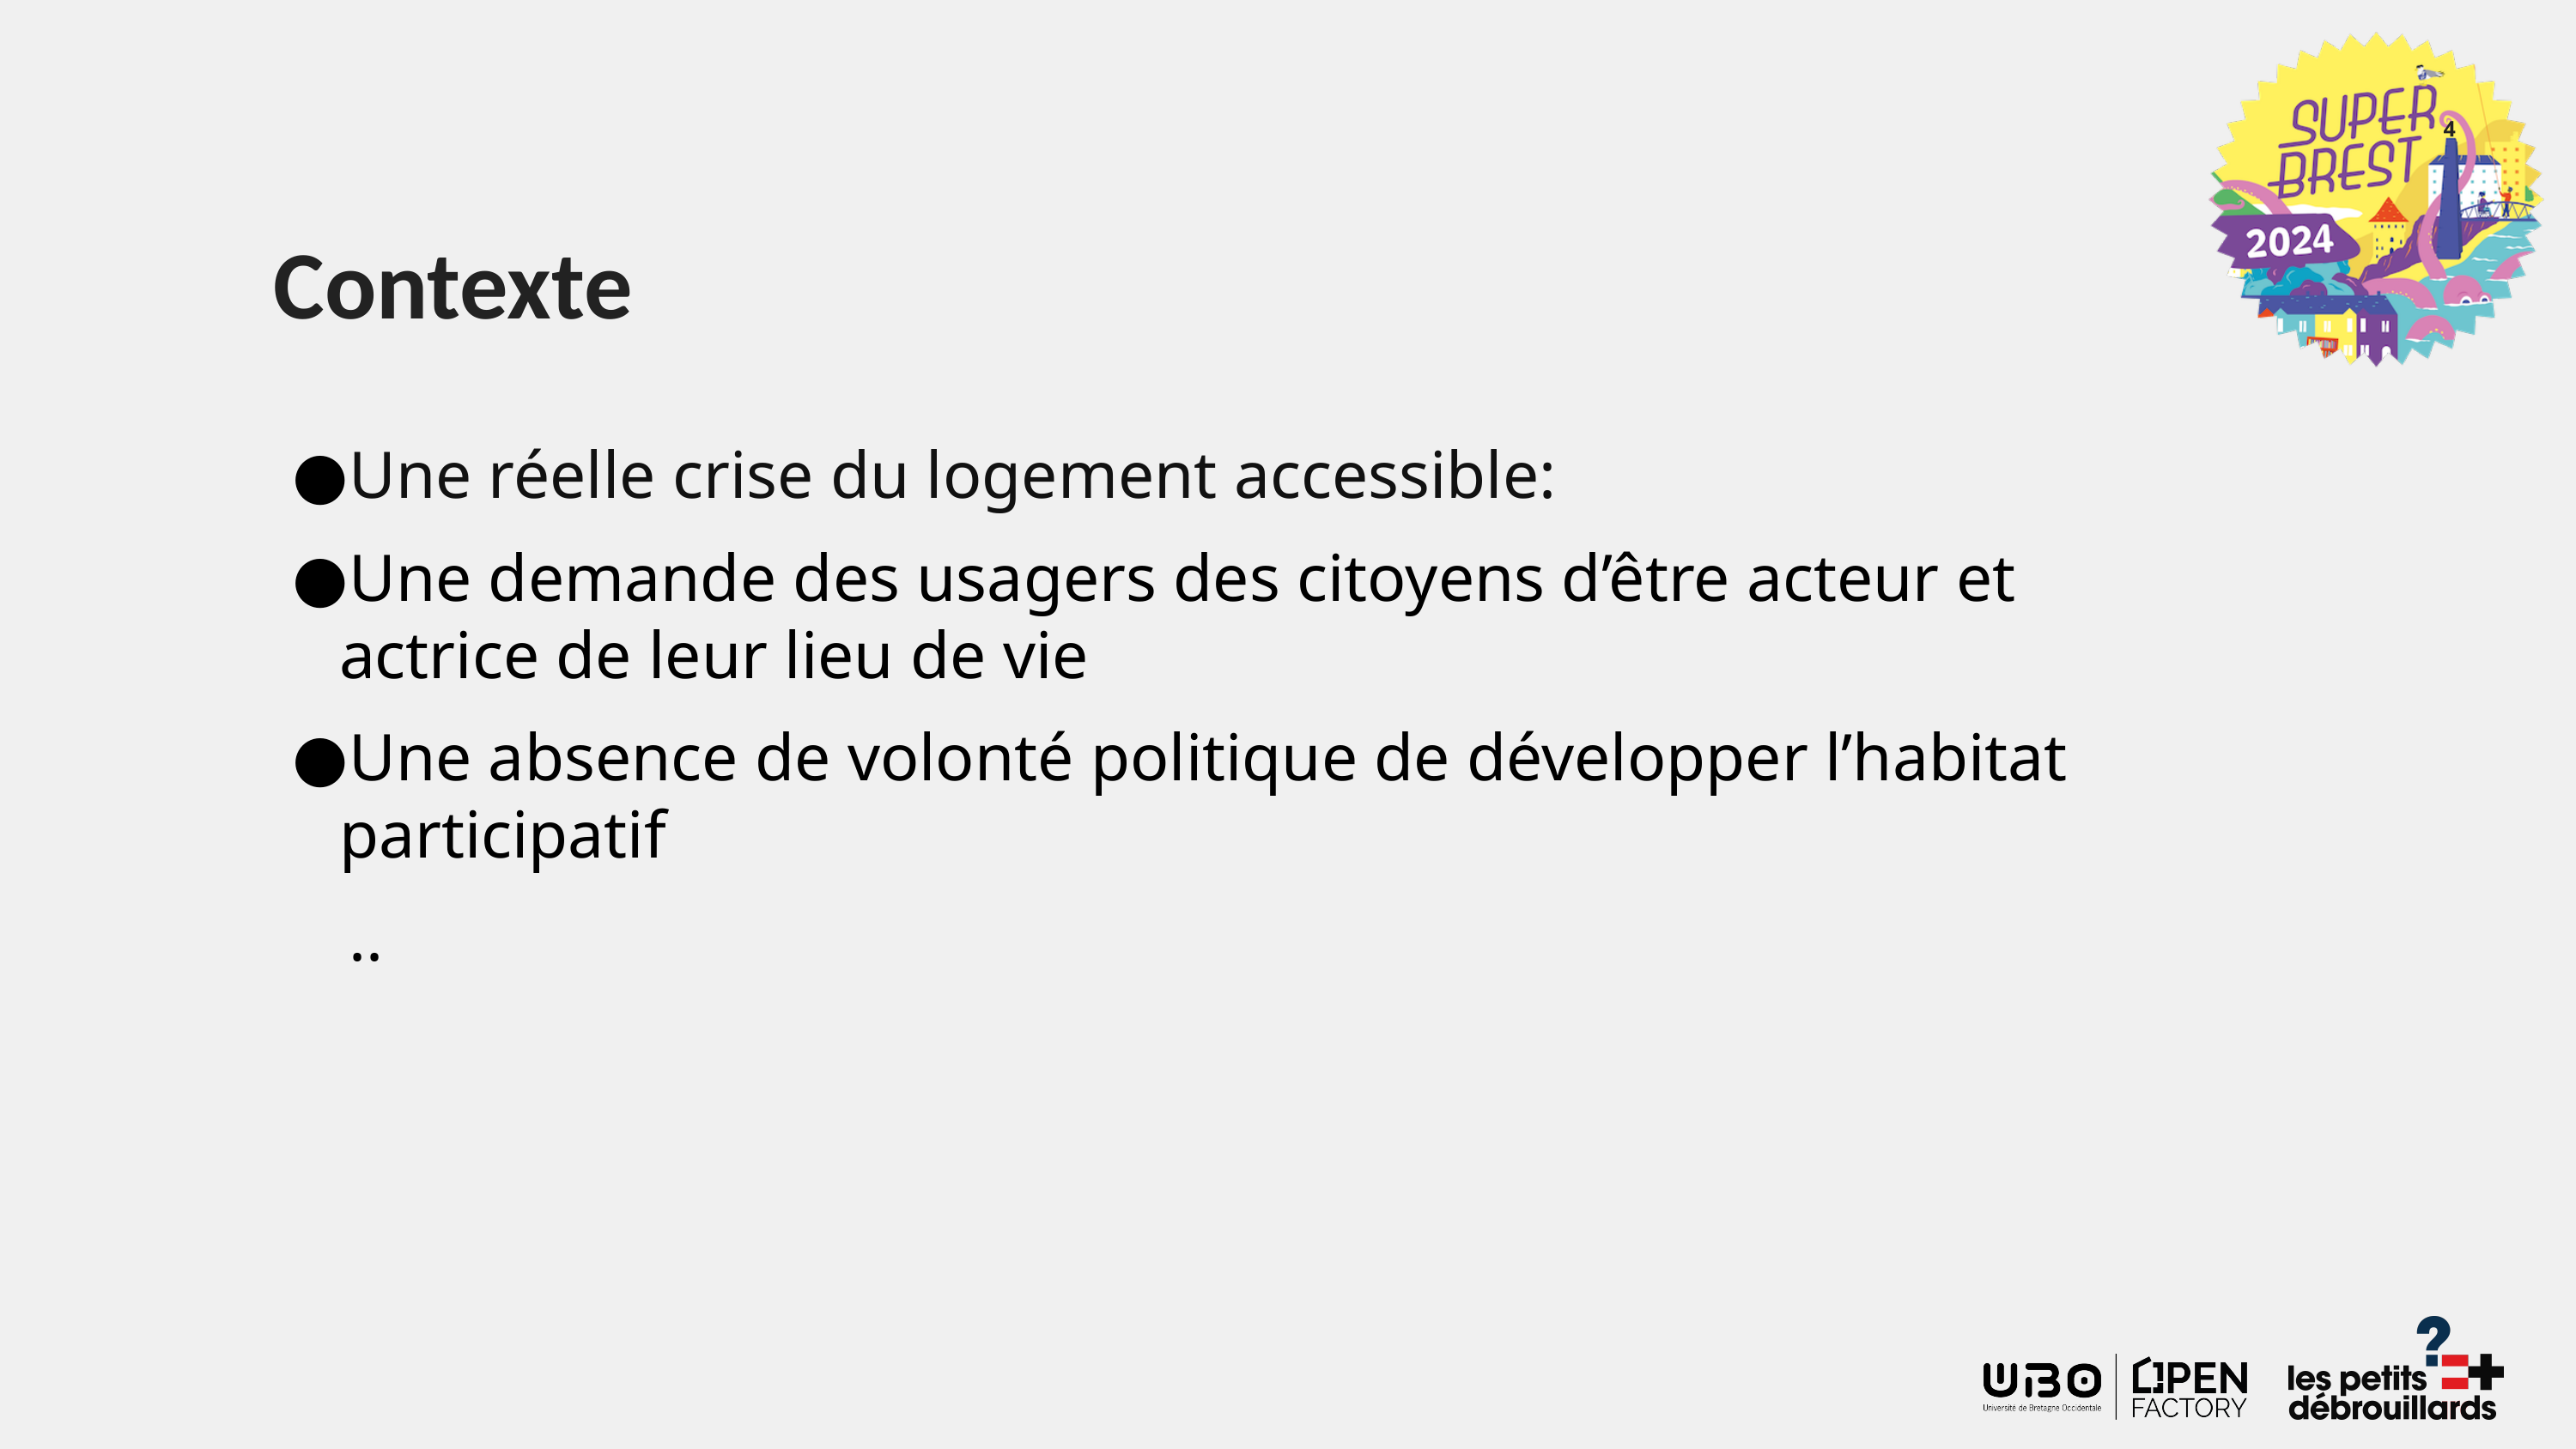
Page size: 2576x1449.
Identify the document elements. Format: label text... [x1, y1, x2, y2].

slide_number <numéro> [2307, 93, 2456, 145]
list Une réelle crise du logement accessible: Une demande des usagers des citoyens d’être acteur et actrice de leur lieu de vie Une absence de volonté politique de développer l’habitat participatif .. [275, 433, 2188, 1122]
title Contexte [273, 217, 1741, 434]
picture [2288, 1316, 2504, 1420]
picture [1984, 1354, 2247, 1420]
picture [2176, 0, 2576, 400]
